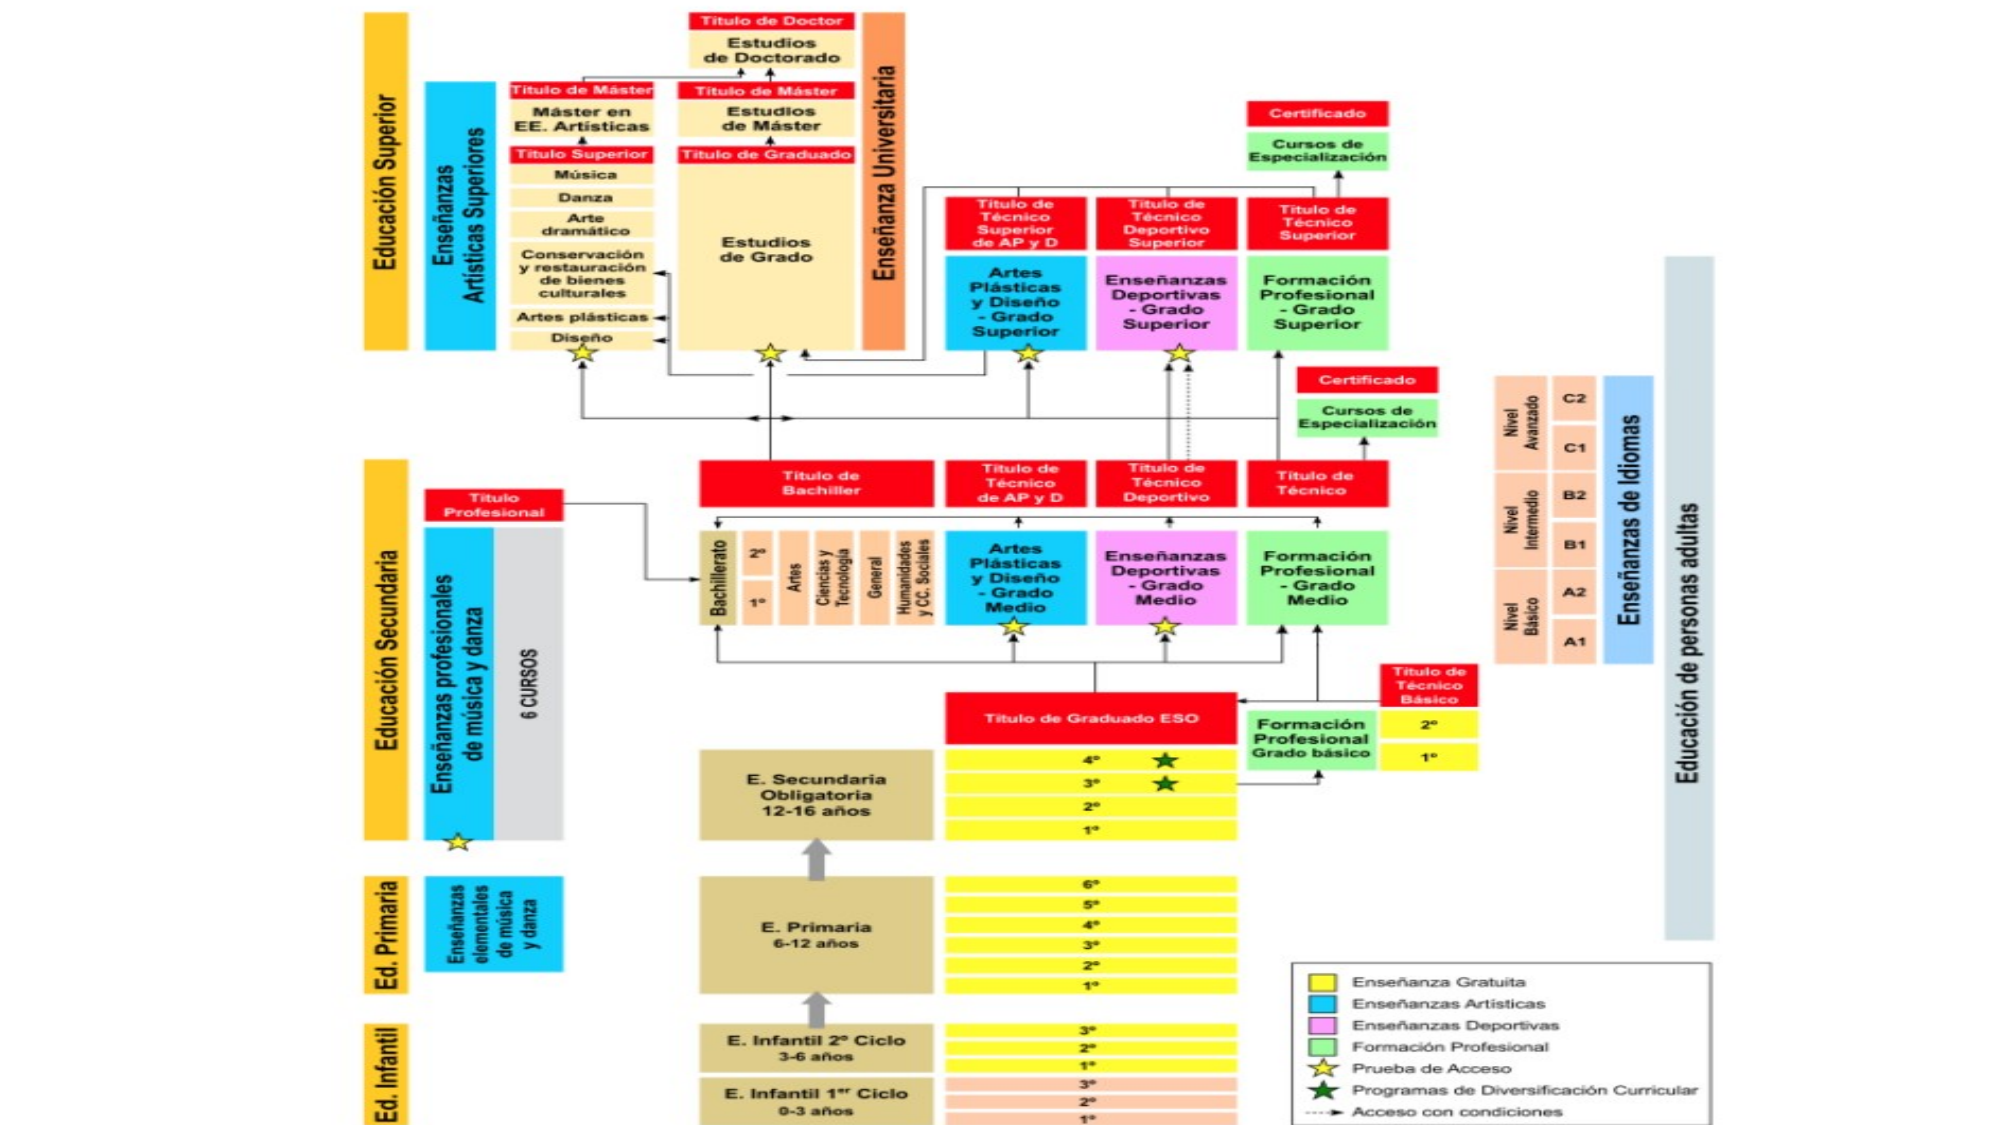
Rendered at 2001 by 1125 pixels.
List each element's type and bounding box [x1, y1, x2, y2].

picture [331, 0, 1751, 1125]
